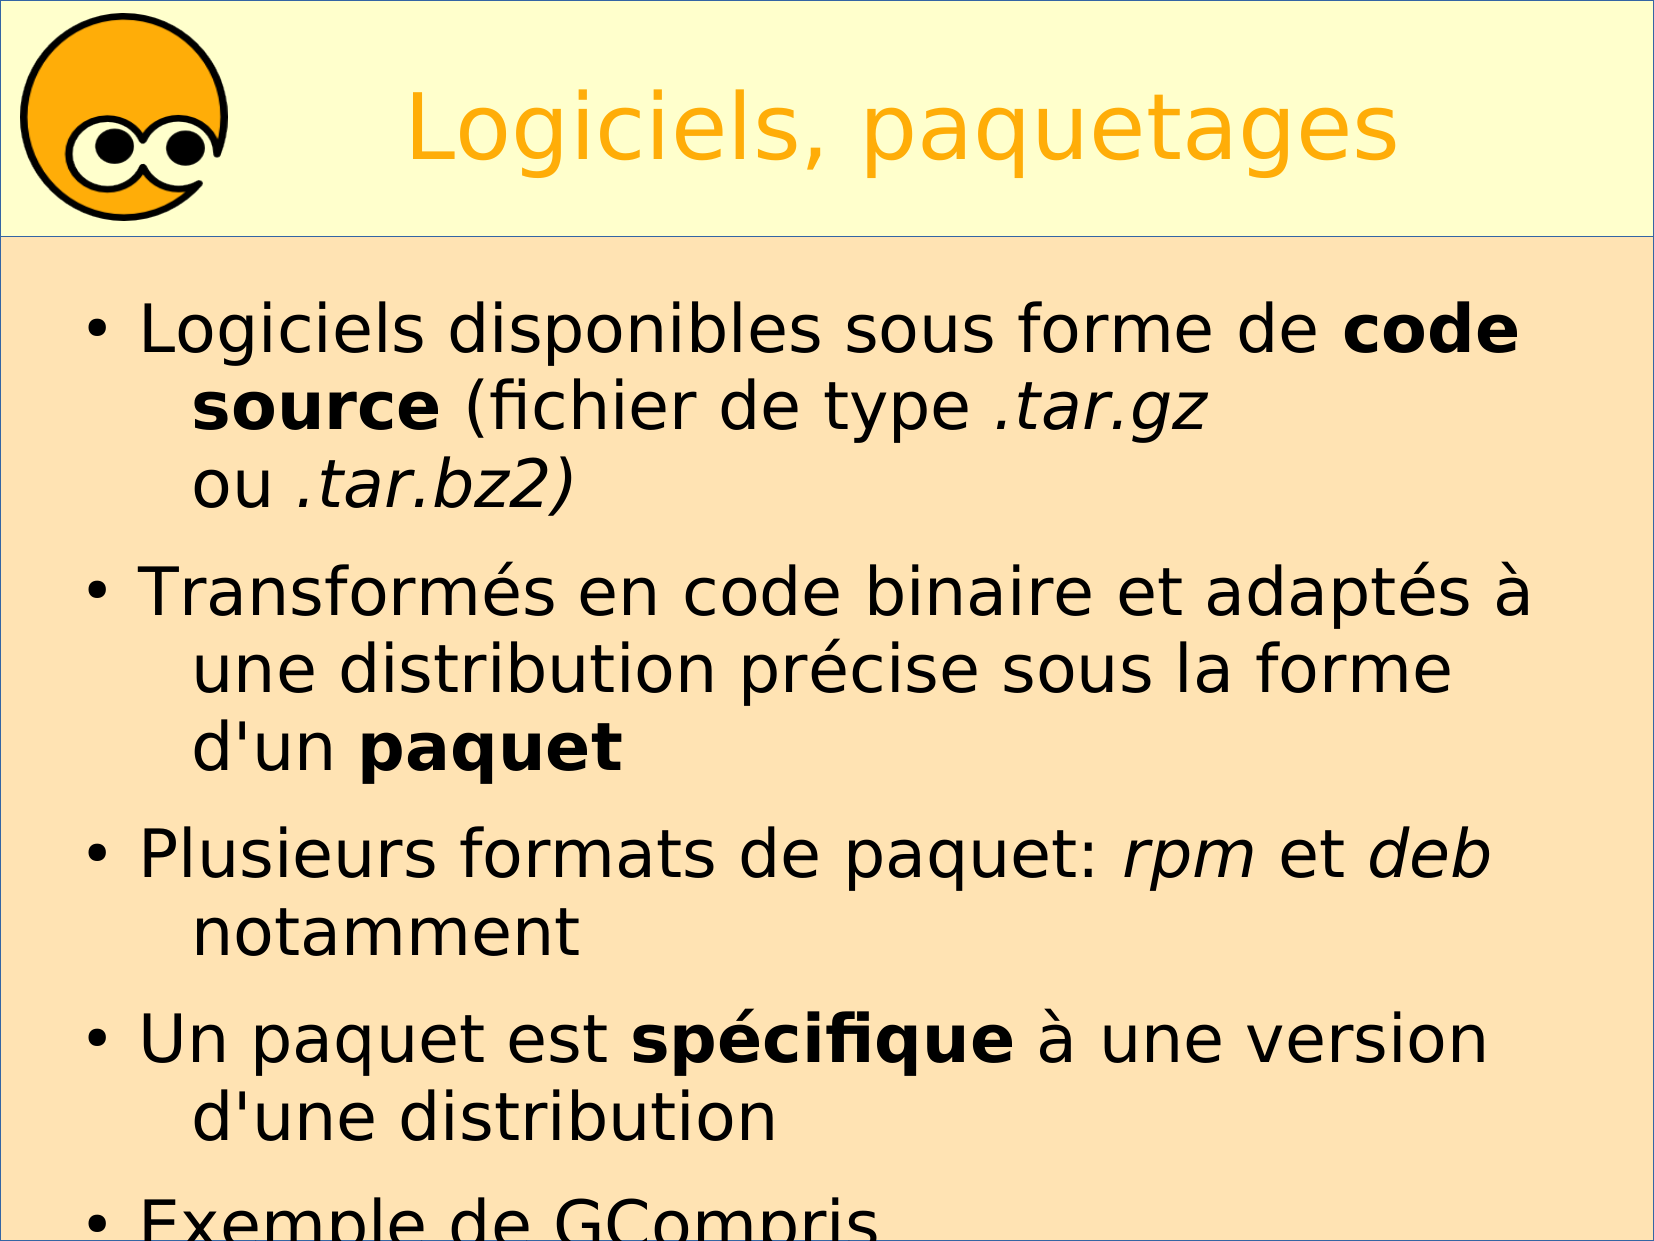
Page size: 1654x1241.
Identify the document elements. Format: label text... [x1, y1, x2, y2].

list Logiciels disponibles sous forme de code source (fichier de type .tar.gz ou .tar.bz2) Transformés en code binaire et adaptés à une distribution précise sous la forme d'un paquet Plusieurs formats de paquet: rpm et deb notamment Un paquet est spécifique à une version d'une distribution Exemple de GCompris [49, 290, 1603, 1187]
title Logiciels, paquetages [236, 49, 1571, 207]
picture [20, 13, 228, 221]
